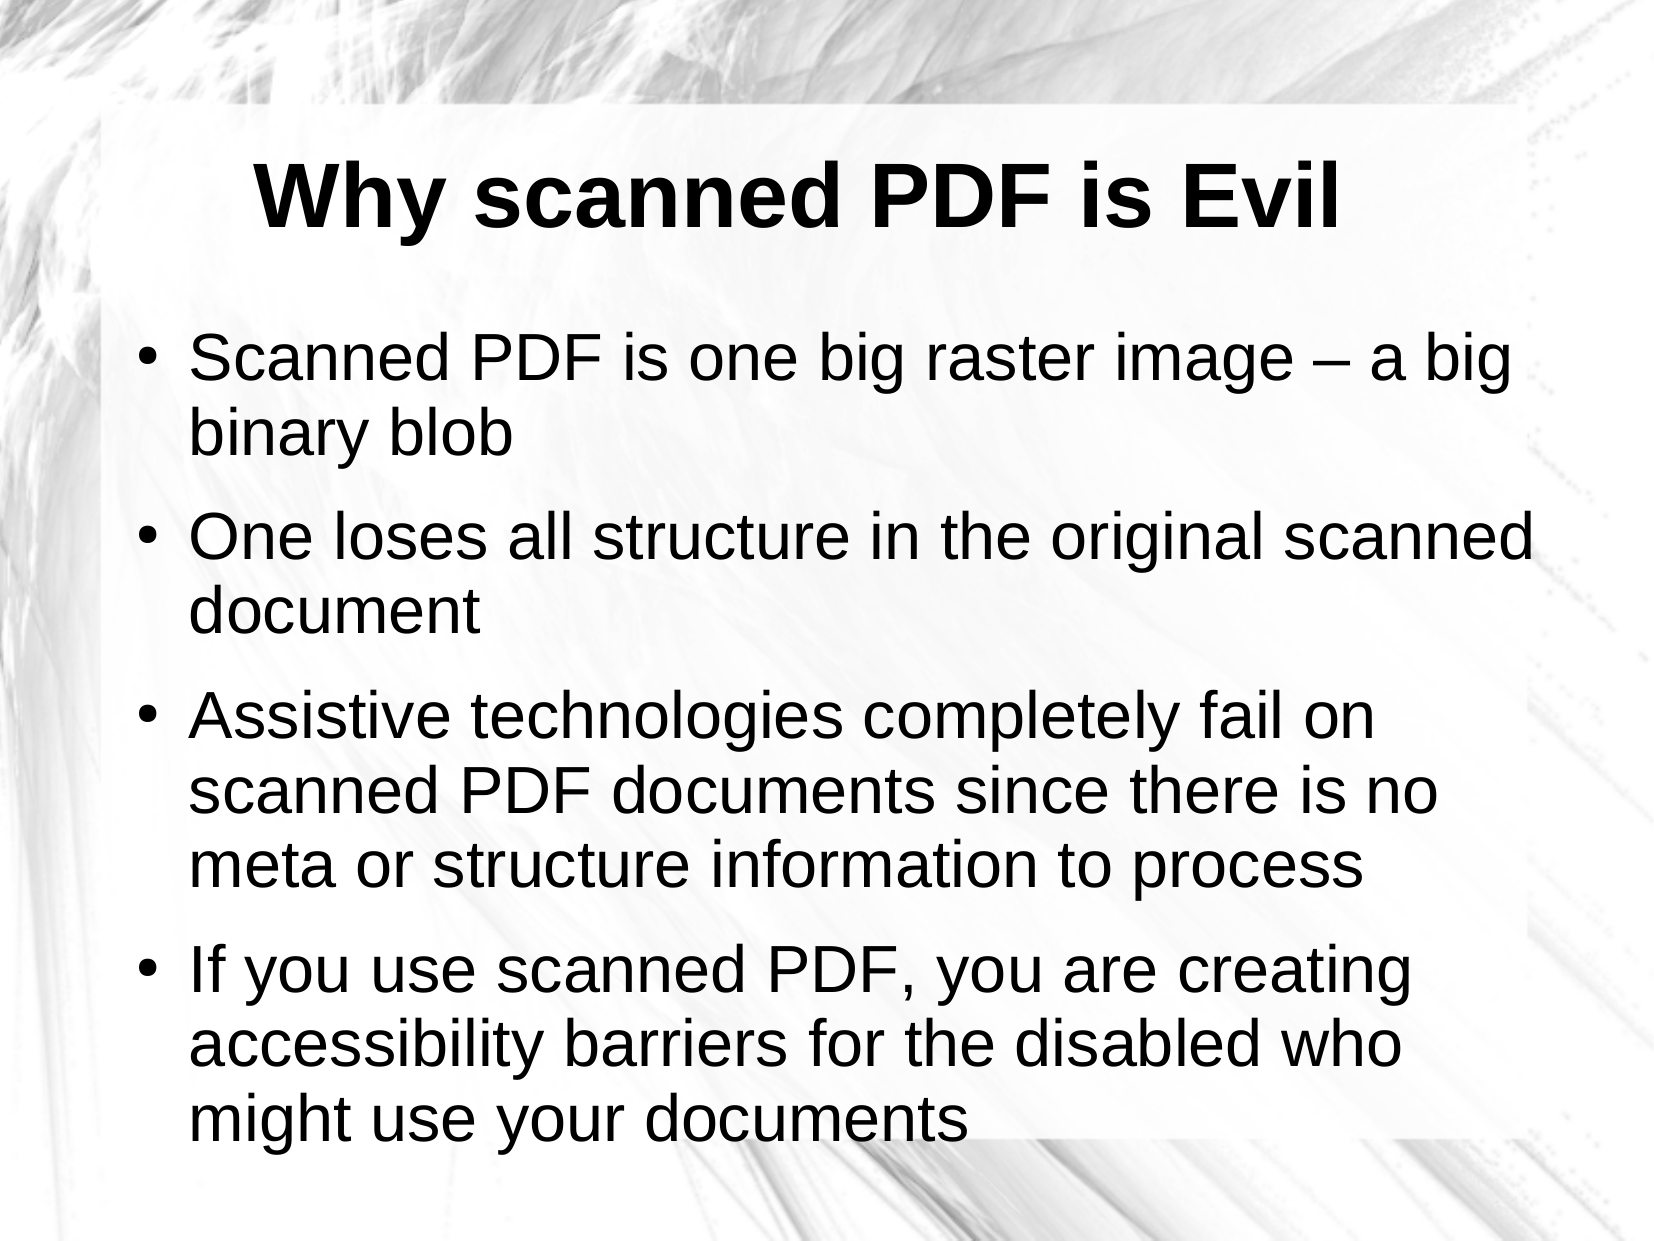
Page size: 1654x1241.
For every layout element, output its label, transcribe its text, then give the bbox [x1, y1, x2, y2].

list Scanned PDF is one big raster image – a big binary blob One loses all structure in the original scanned document Assistive technologies completely fail on scanned PDF documents since there is no meta or structure information to process If you use scanned PDF, you are creating accessibility barriers for the disabled who might use your documents [118, 319, 1571, 1157]
picture [0, 0, 1654, 1241]
title Why scanned PDF is Evil [118, 112, 1506, 281]
